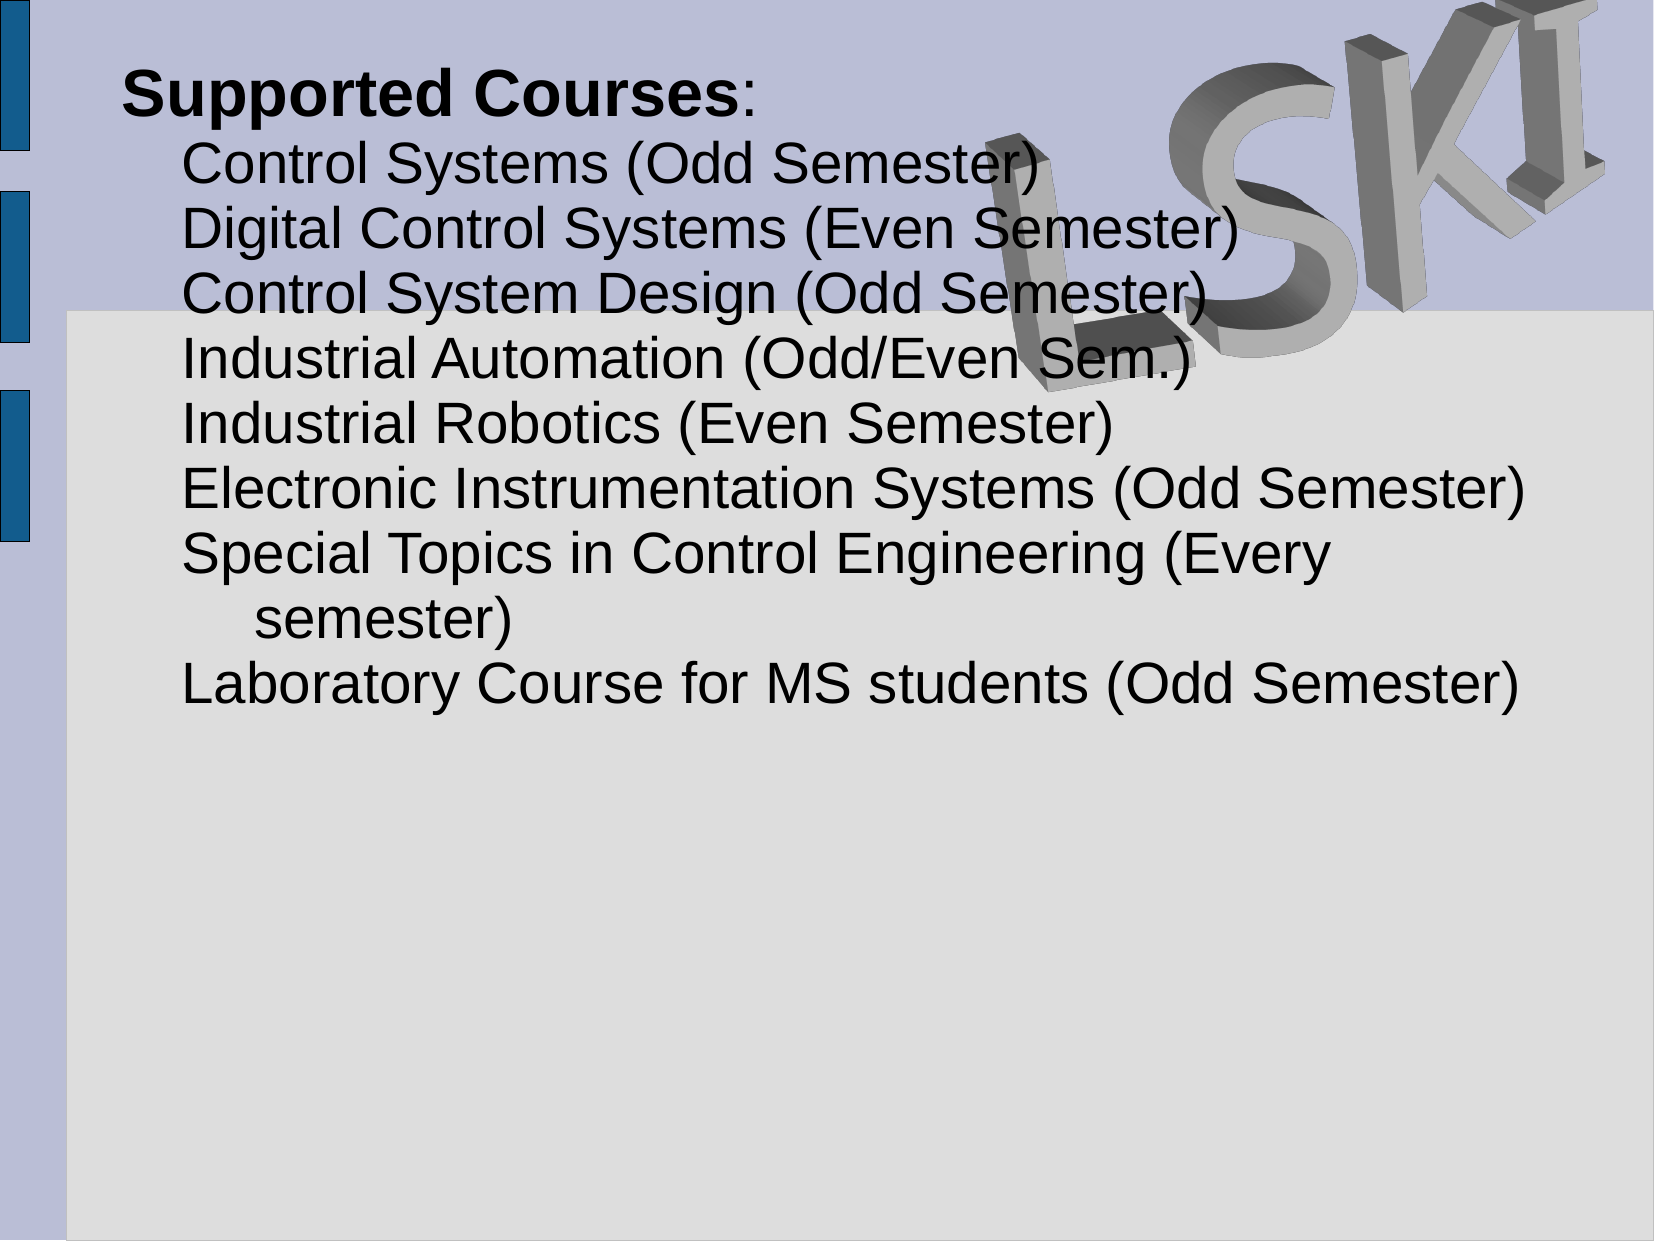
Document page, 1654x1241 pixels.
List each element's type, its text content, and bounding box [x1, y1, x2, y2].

text_box Supported Courses: Control Systems (Odd Semester) Digital Control Systems (Even Semester) Control System Design (Odd Semester) Industrial Automation (Odd/Even Sem.) Industrial Robotics (Even Semester) Electronic Instrumentation Systems (Odd Semester) Special Topics in Control Engineering (Every semester) Laboratory Course for MS students (Odd Semester) [88, 48, 1595, 947]
